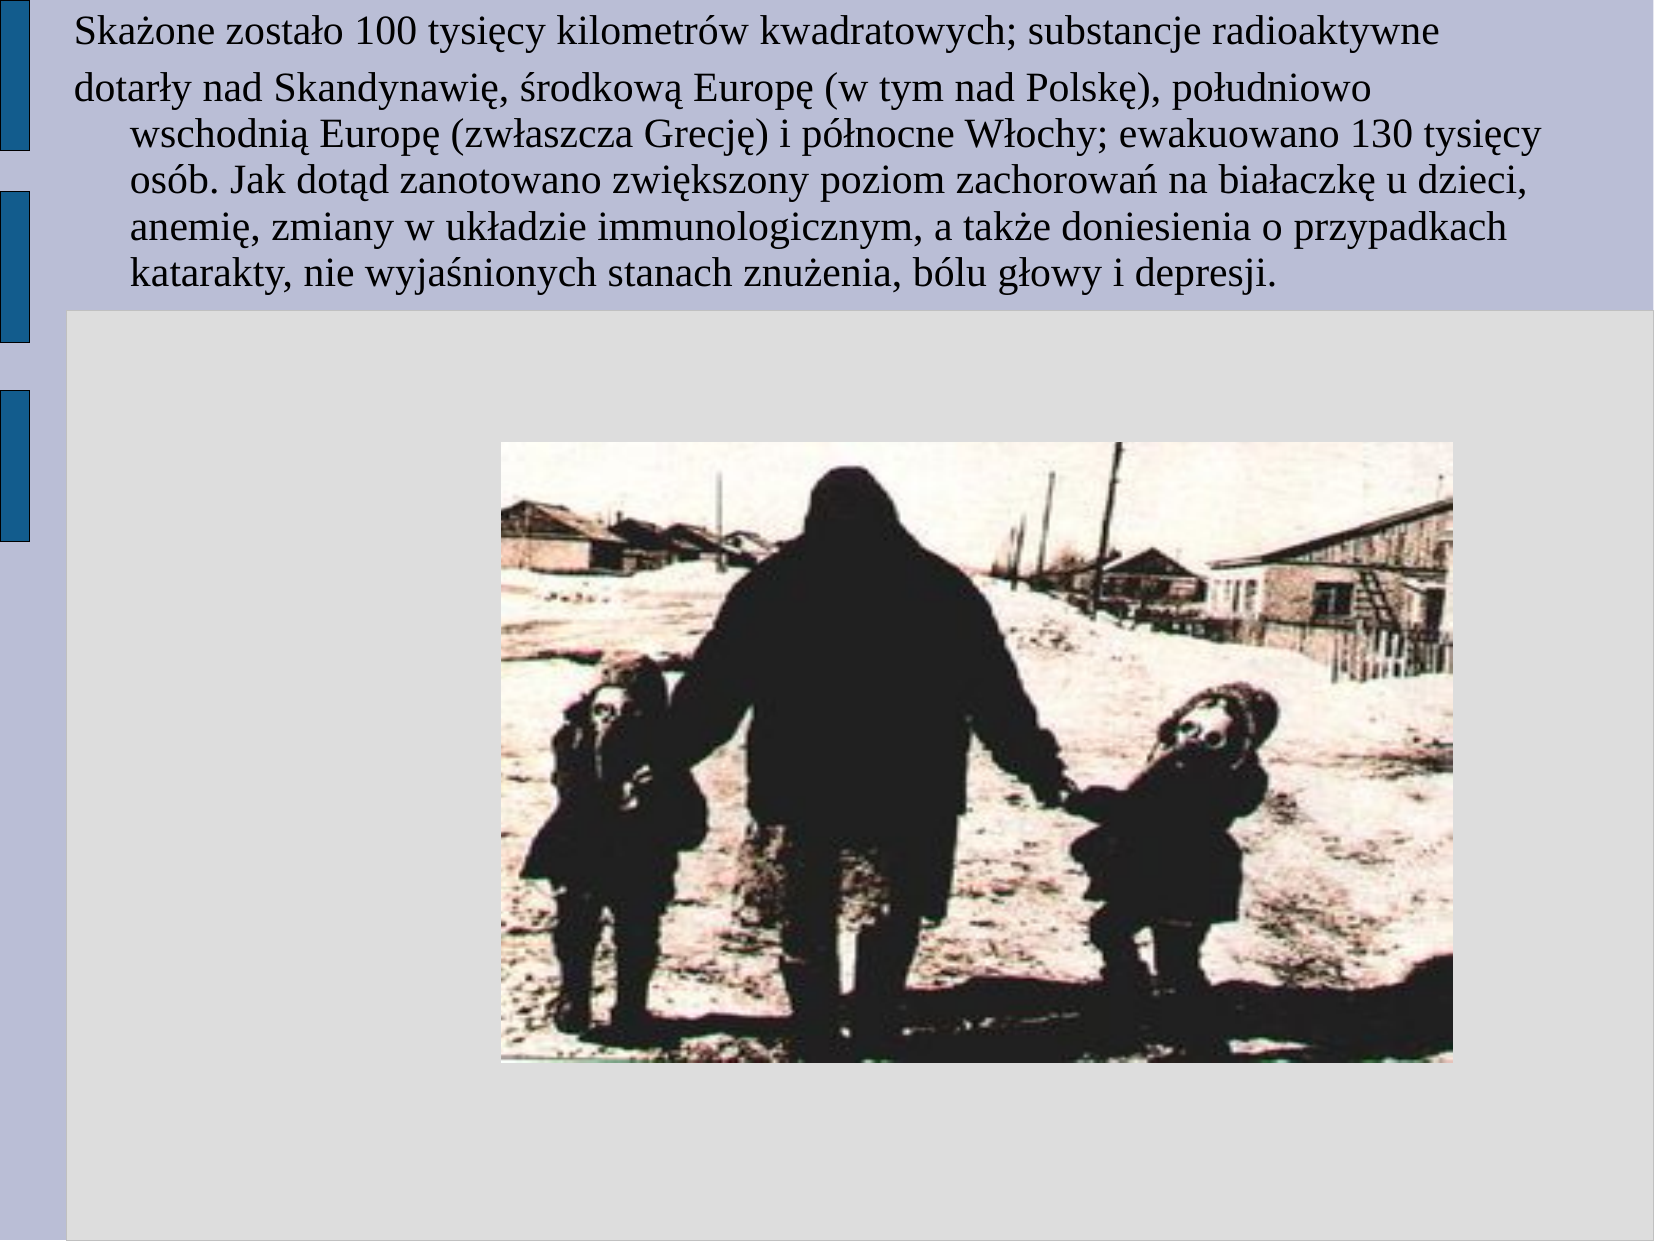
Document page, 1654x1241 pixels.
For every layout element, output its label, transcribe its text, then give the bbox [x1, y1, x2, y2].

picture [501, 442, 1453, 1063]
text_box Skażone zostało 100 tysięcy kilometrów kwadratowych; substancje radioaktywne dotarły nad Skandynawię, środkową Europę (w tym nad Polskę), południowo wschodnią Europę (zwłaszcza Grecję) i północne Włochy; ewakuowano 130 tysięcy osób. Jak dotąd zanotowano zwiększony poziom zachorowań na białaczkę u dzieci, anemię, zmiany w układzie immunologicznym, a także doniesienia o przypadkach katarakty, nie wyjaśnionych stanach znużenia, bólu głowy i depresji. [59, 0, 1565, 308]
